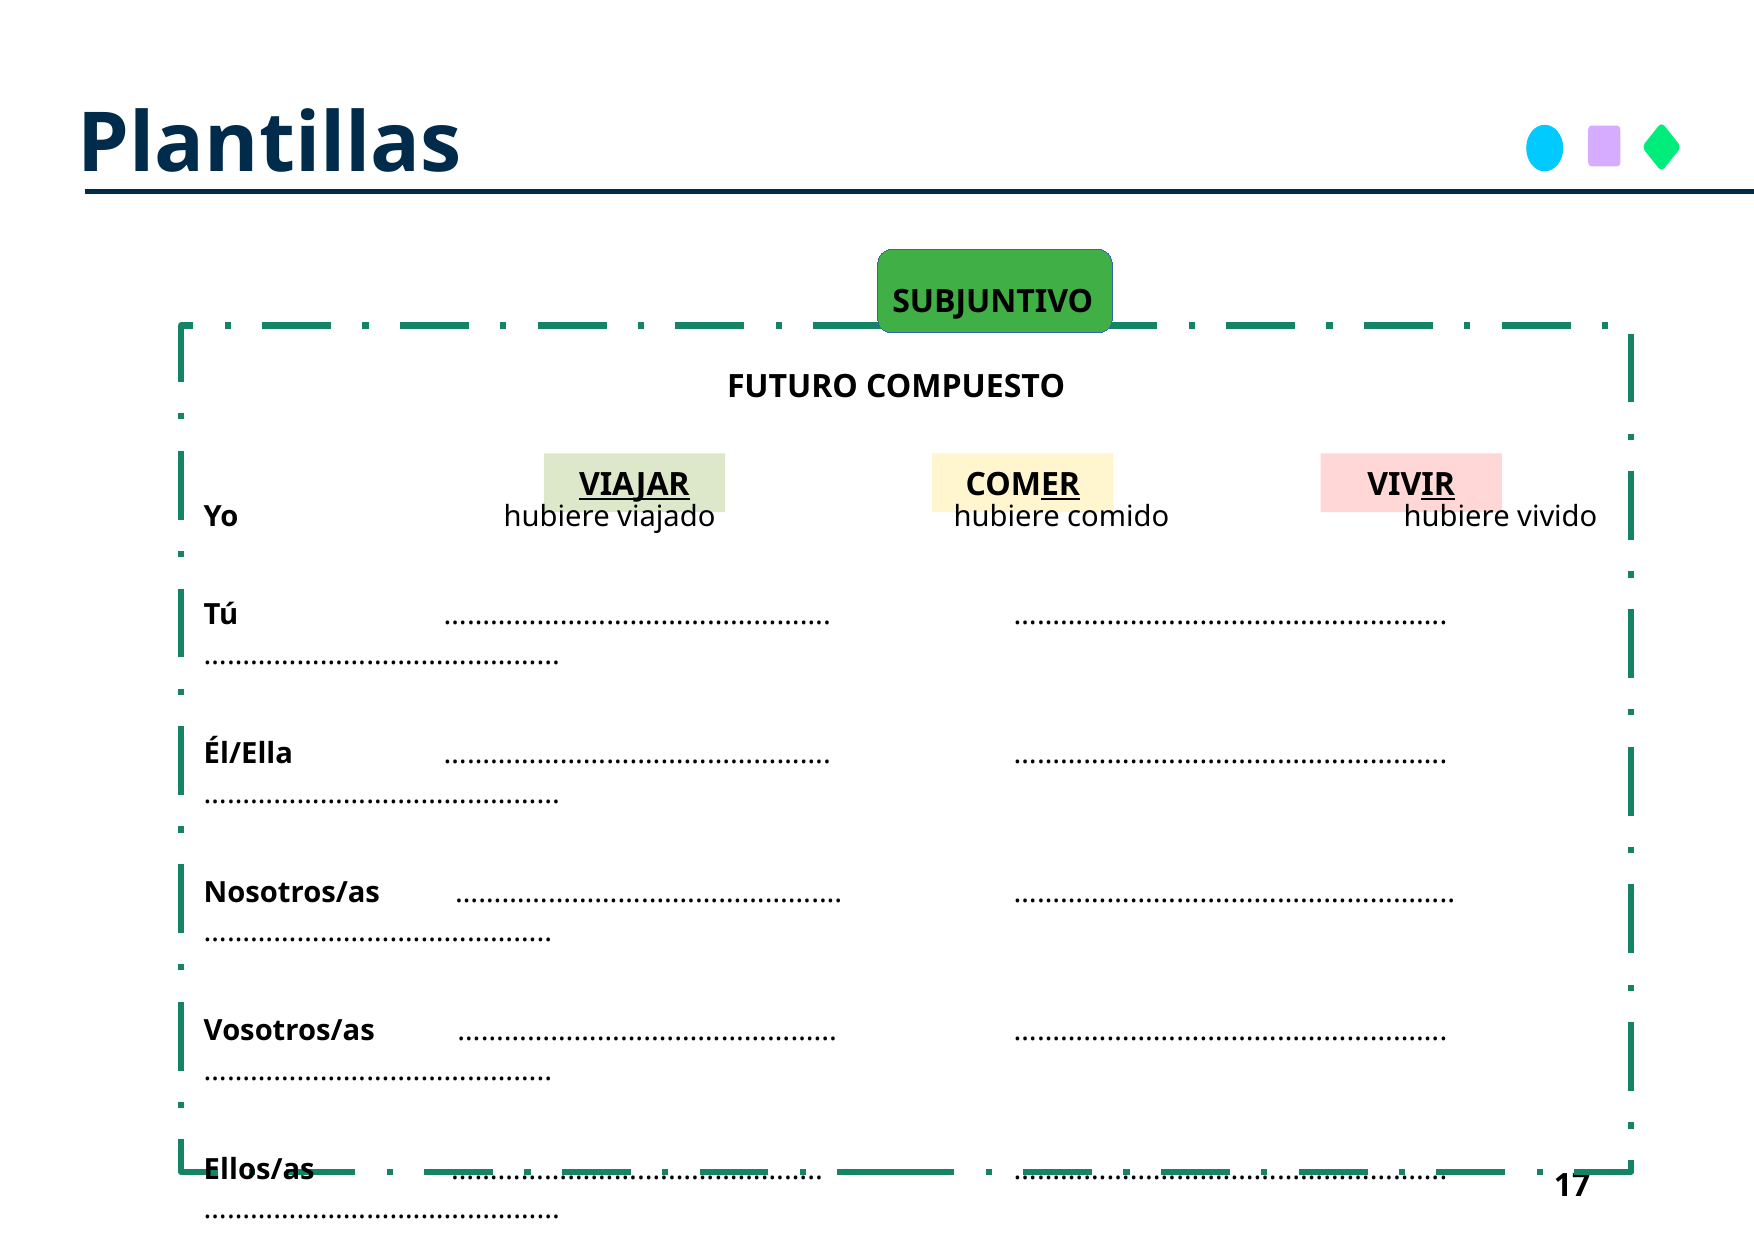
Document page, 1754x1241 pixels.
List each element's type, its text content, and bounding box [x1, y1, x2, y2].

text_box SUBJUNTIVO [846, 260, 1140, 339]
text_box [878, 249, 1112, 260]
text_box COMER [932, 455, 1114, 510]
text_box FUTURO COMPUESTO [679, 343, 1114, 427]
text_box Yo hubiere viajado hubiere comido hubiere vivido Tú …………………….……………………. …………………….…………………………. …………………….………………... Él/Ella …………………….……………………. …………………….…………………………. …………………….………………... Nosotros/as …………………….………………….... …………………….………………………….. …………………….……………….. Vosotros/as …………………….…………………... …………………….…………………………. …………………….……………….. Ellos/as …………………….………………….. …………………….…………………………. …………………….………………... [177, 550, 1625, 1172]
text_box [181, 325, 1632, 1172]
title Plantillas [77, 32, 1408, 196]
text_box VIVIR [1320, 455, 1502, 510]
text_box VIAJAR [543, 455, 726, 510]
